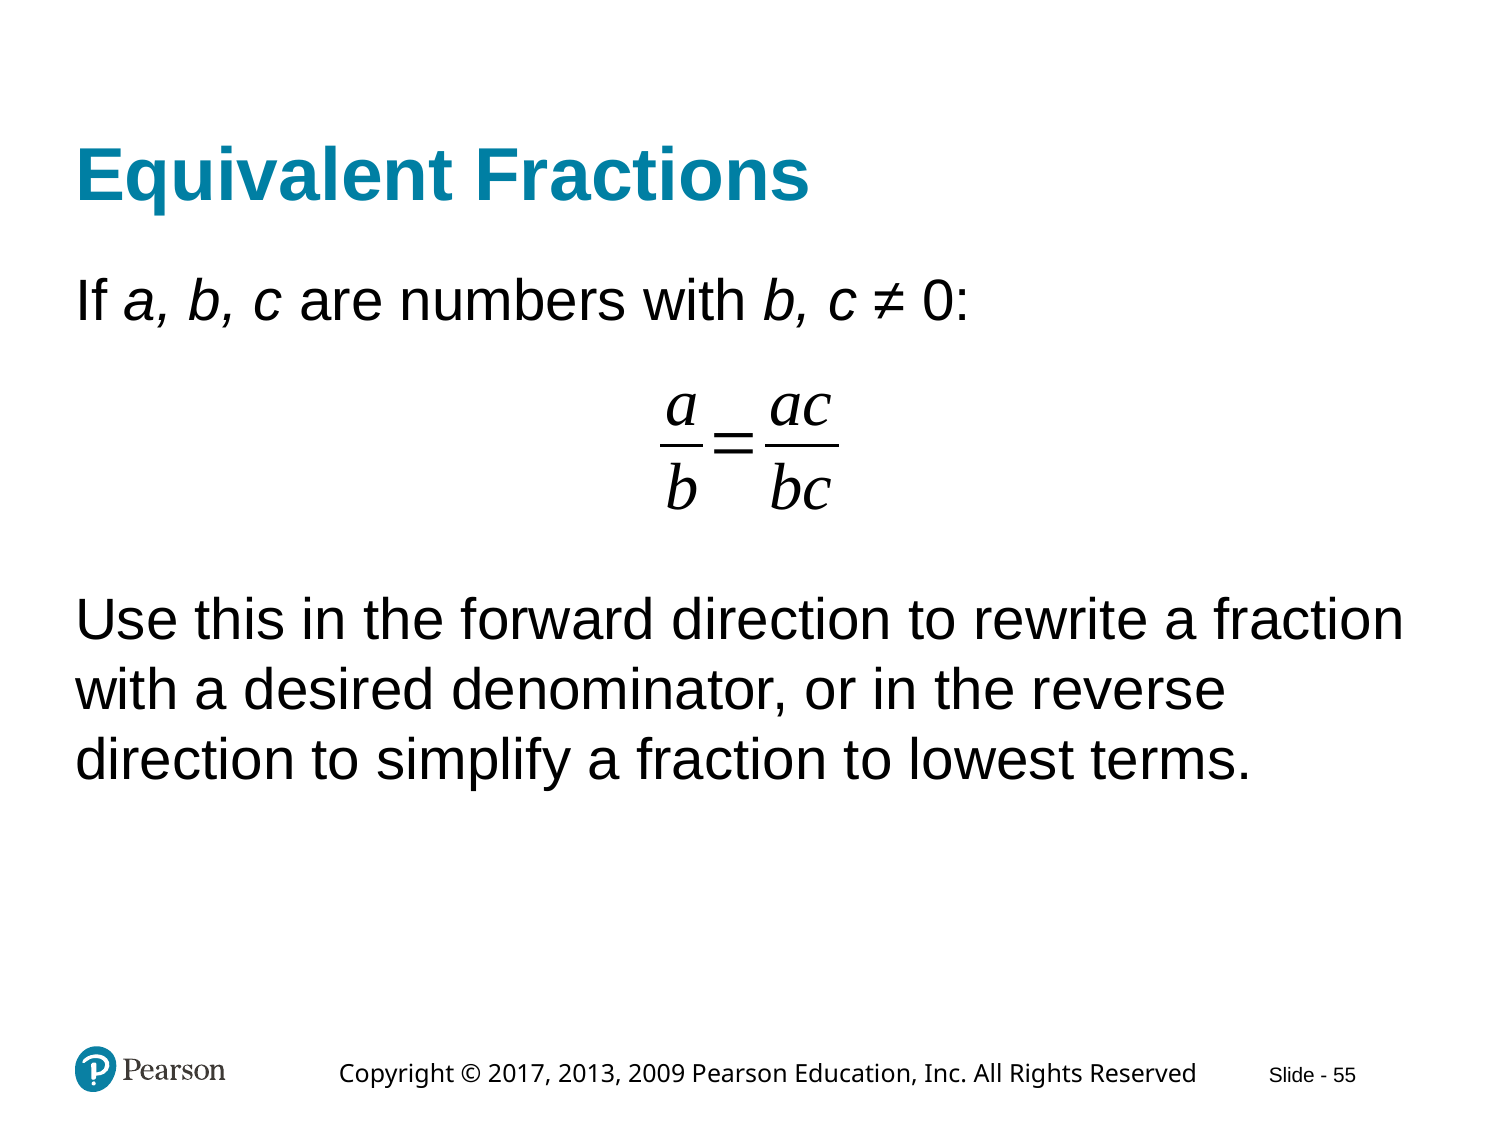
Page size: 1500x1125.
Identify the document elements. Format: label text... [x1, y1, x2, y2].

list Use this in the forward direction to rewrite a fraction with a desired denominator, or in the reverse direction to simplify a fraction to lowest terms. [75, 581, 1426, 839]
chart [657, 365, 843, 524]
title Equivalent Fractions [75, 35, 1425, 216]
list If a, b, c are numbers with b, c ≠ 0: [75, 262, 1425, 338]
